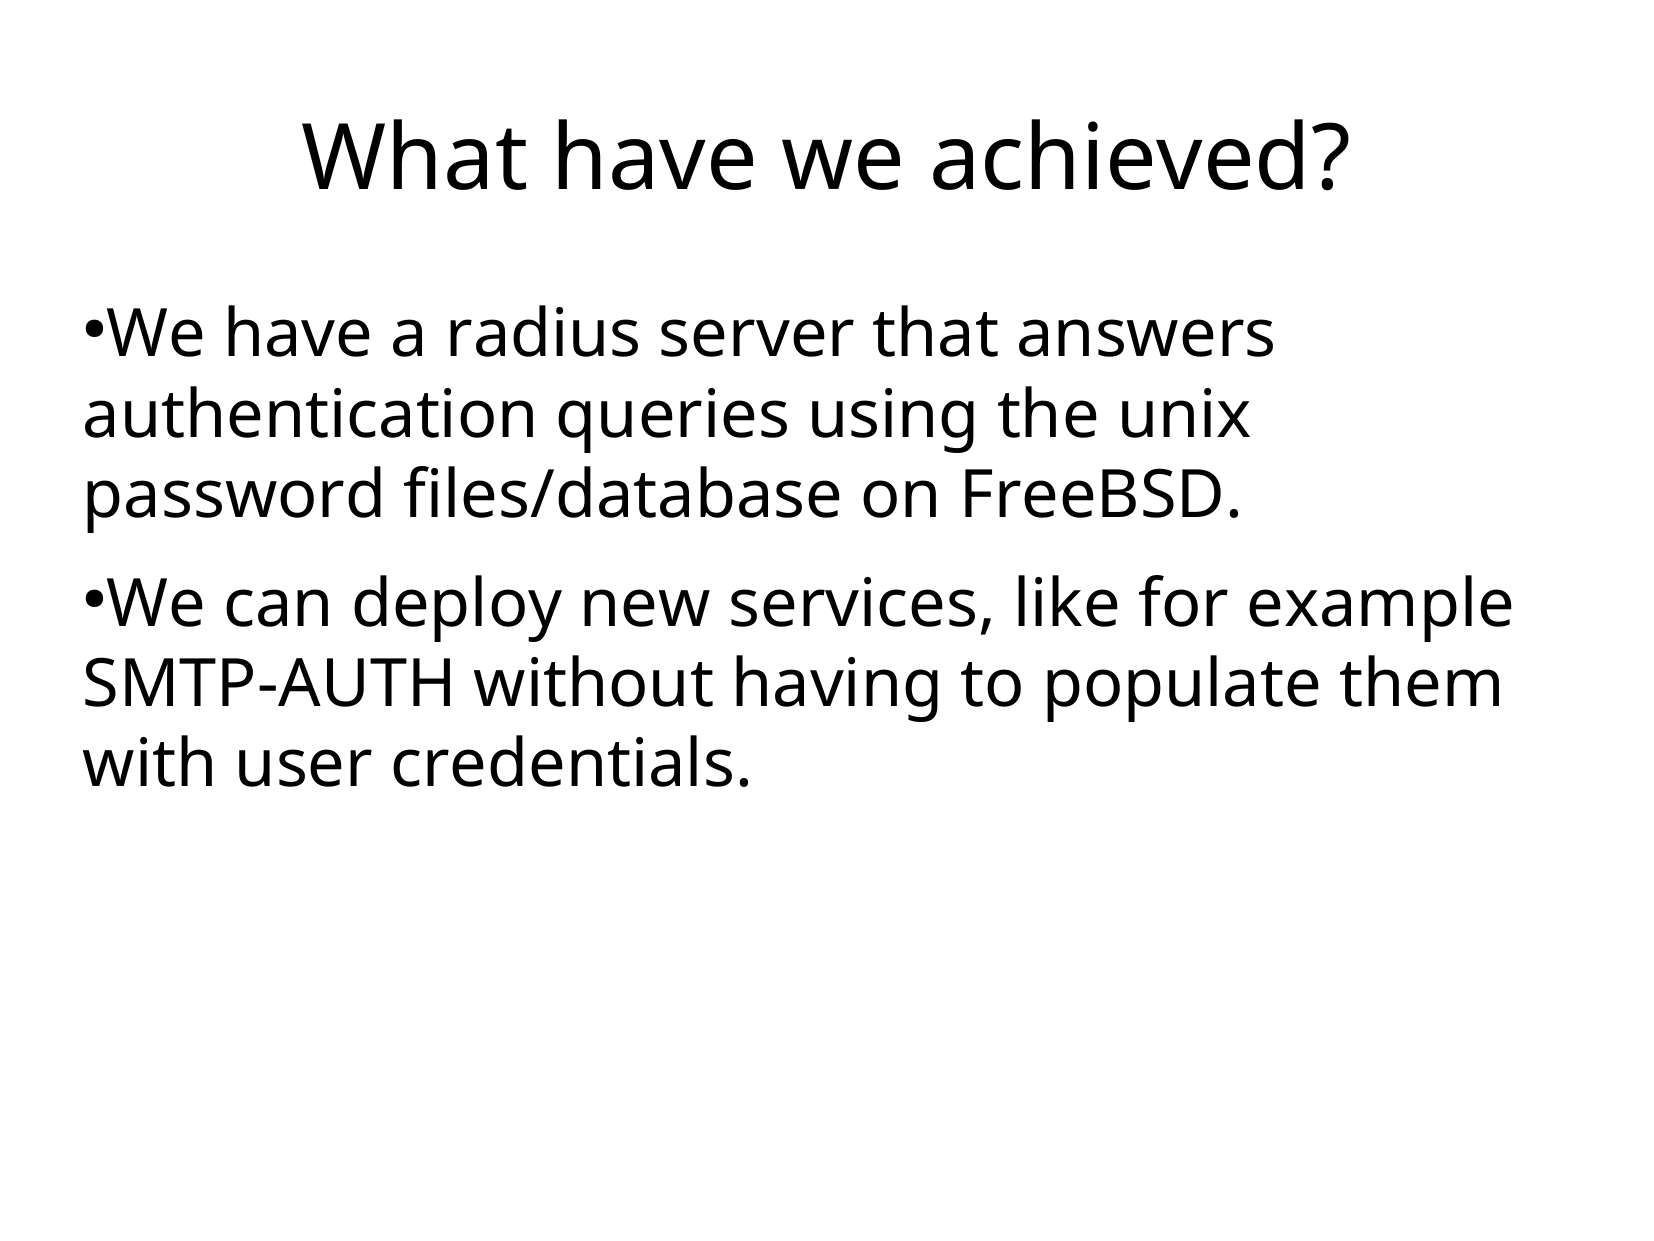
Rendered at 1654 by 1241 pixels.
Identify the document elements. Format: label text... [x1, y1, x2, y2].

list We have a radius server that answers authentication queries using the unix password files/database on FreeBSD. We can deploy new services, like for example SMTP-AUTH without having to populate them with user credentials. [82, 290, 1571, 1109]
title What have we achieved? [82, 49, 1571, 257]
